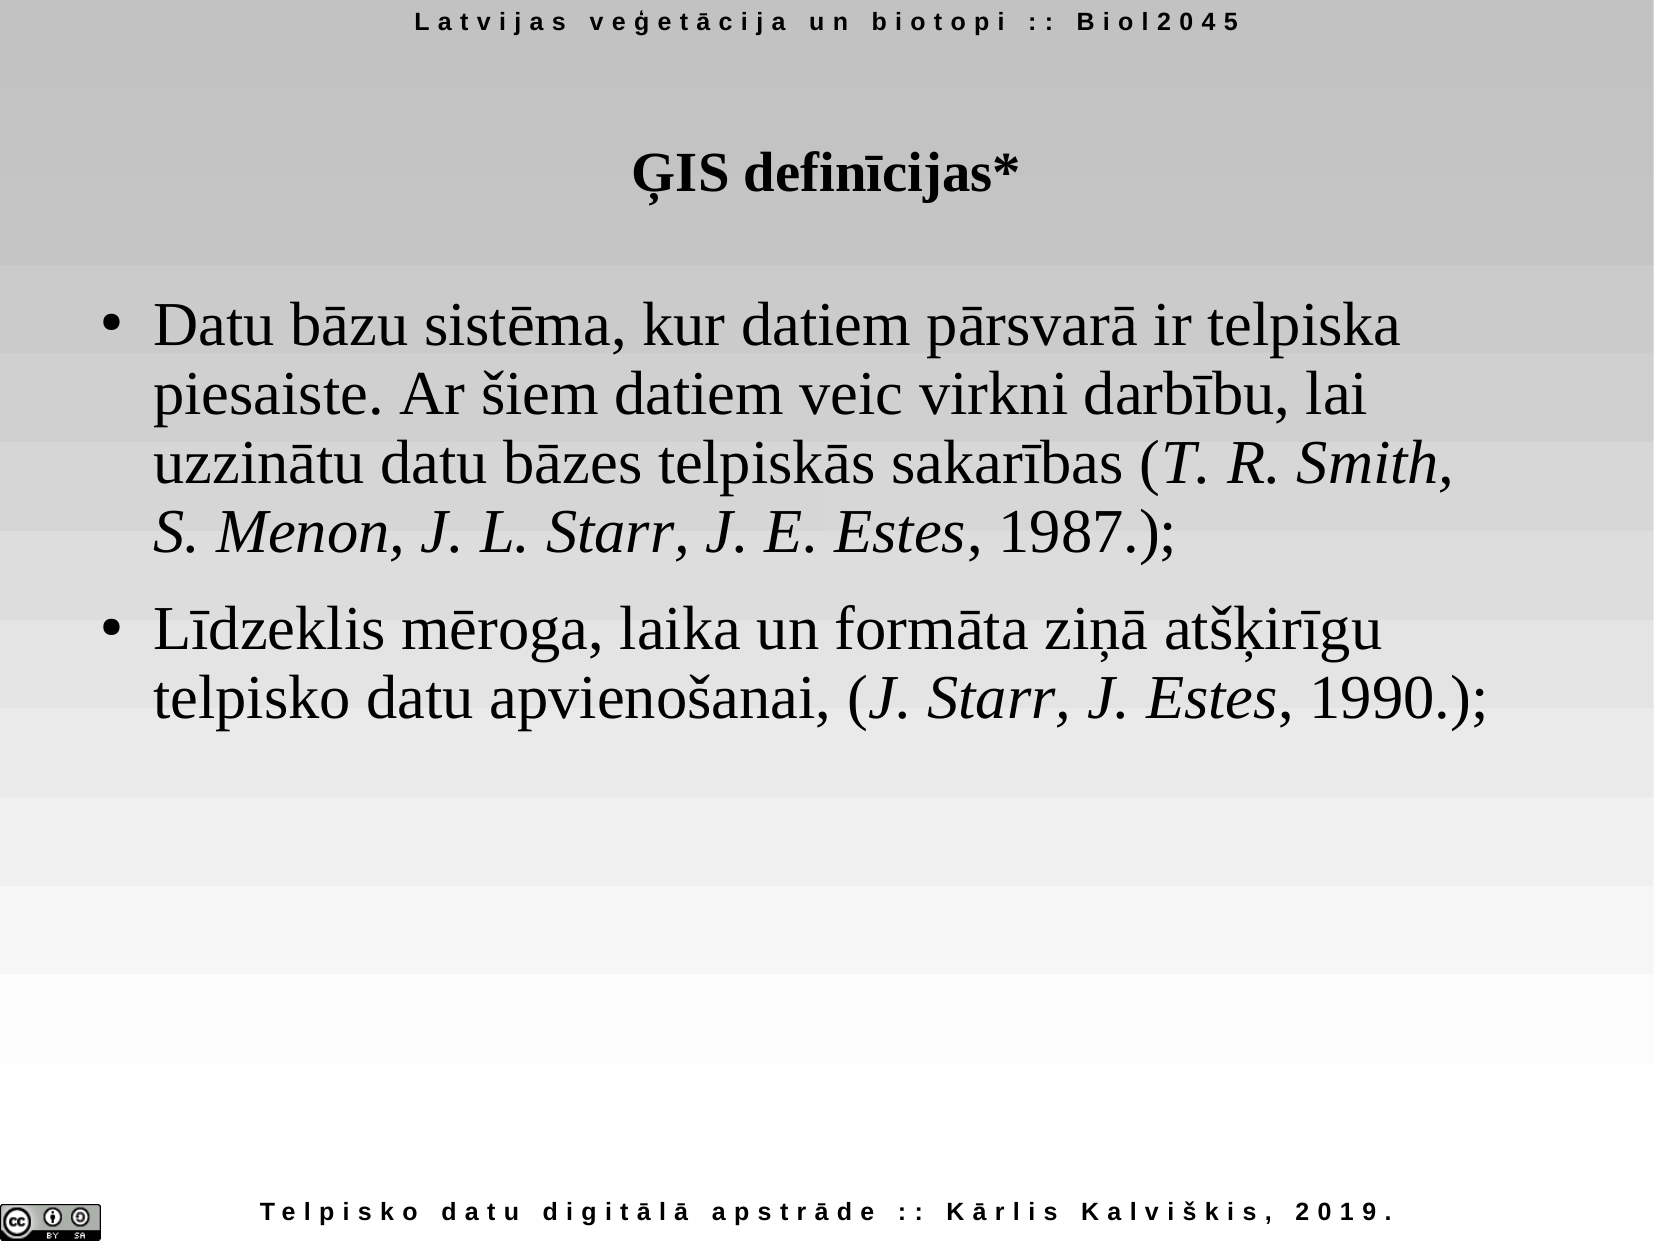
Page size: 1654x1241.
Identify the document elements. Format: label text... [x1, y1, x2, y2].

list Datu bāzu sistēma, kur datiem pārsvarā ir telpiska piesaiste. Ar šiem datiem veic virkni darbību, lai uzzinātu datu bāzes telpiskās sakarības (T. R. Smith, S. Menon, J. L. Starr, J. E. Estes, 1987.); Līdzeklis mēroga, laika un formāta ziņā atšķirīgu telpisko datu apvienošanai, (J. Starr, J. Estes, 1990.); [82, 296, 1571, 1113]
picture [0, 0, 1654, 1241]
title ĢIS definīcijas* [29, 49, 1625, 296]
